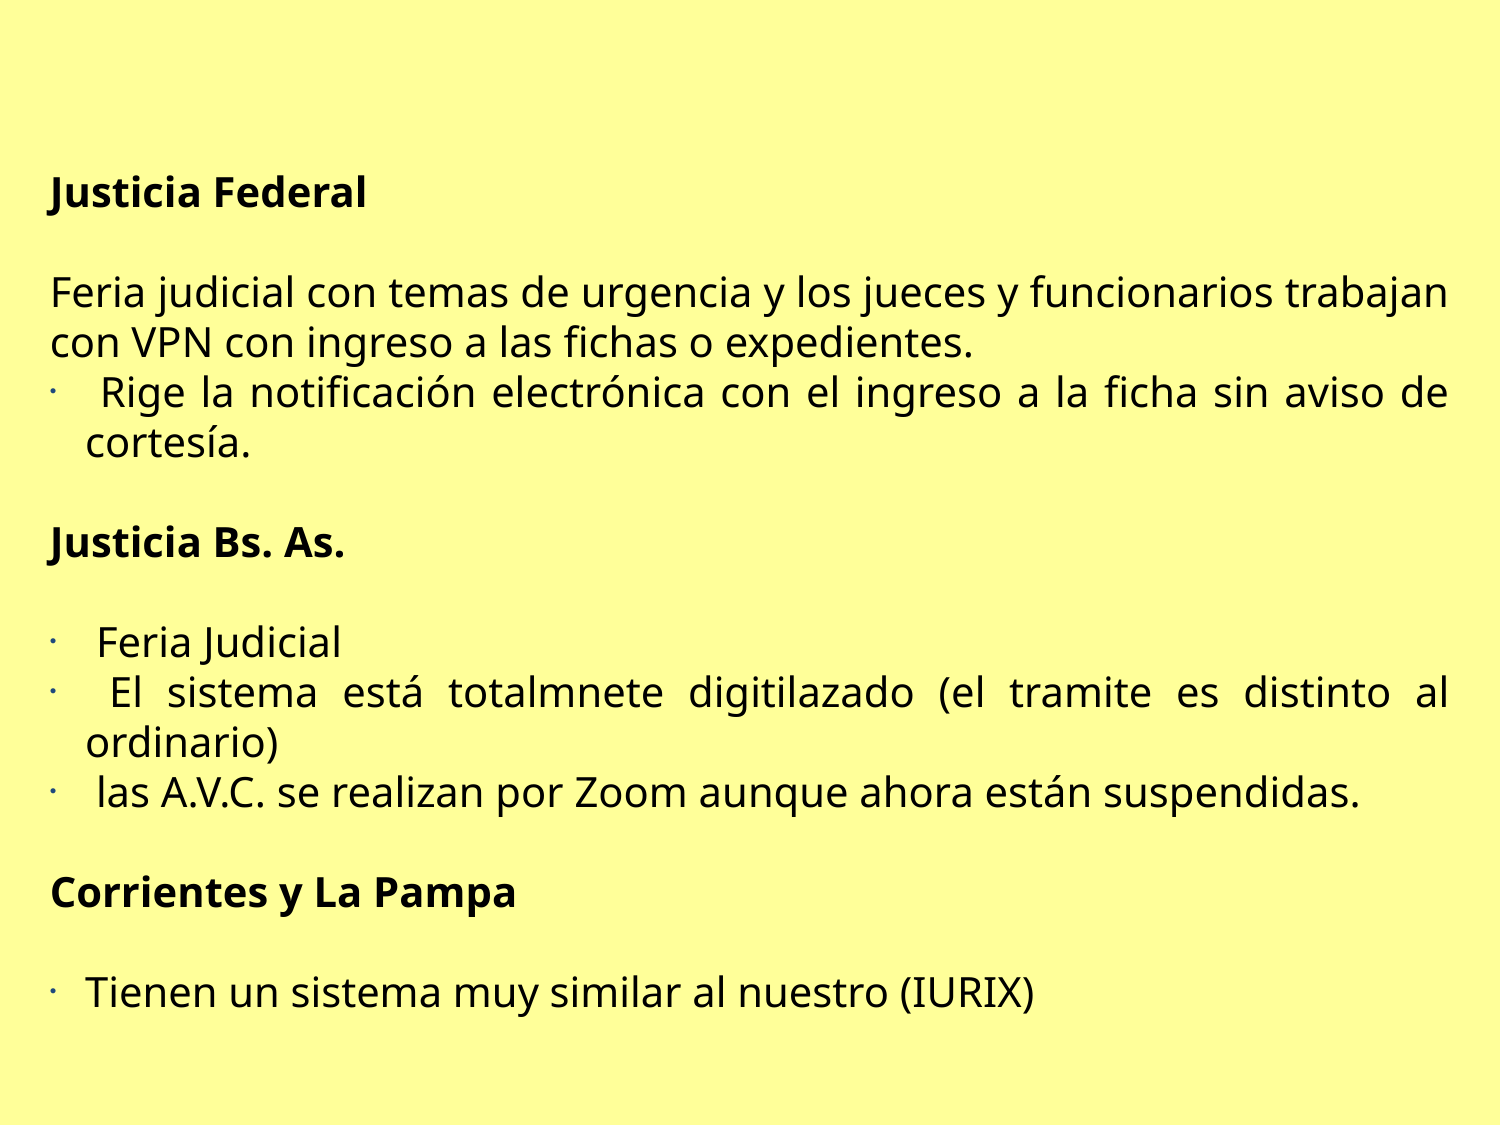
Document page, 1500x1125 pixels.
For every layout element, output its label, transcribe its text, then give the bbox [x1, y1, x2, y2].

text_box Justicia Federal Feria judicial con temas de urgencia y los jueces y funcionarios trabajan con VPN con ingreso a las fichas o expedientes. Rige la notificación electrónica con el ingreso a la ficha sin aviso de cortesía. Justicia Bs. As. Feria Judicial El sistema está totalmnete digitilazado (el tramite es distinto al ordinario) las A.V.C. se realizan por Zoom aunque ahora están suspendidas. Corrientes y La Pampa Tienen un sistema muy similar al nuestro (IURIX) [35, 58, 1465, 1024]
